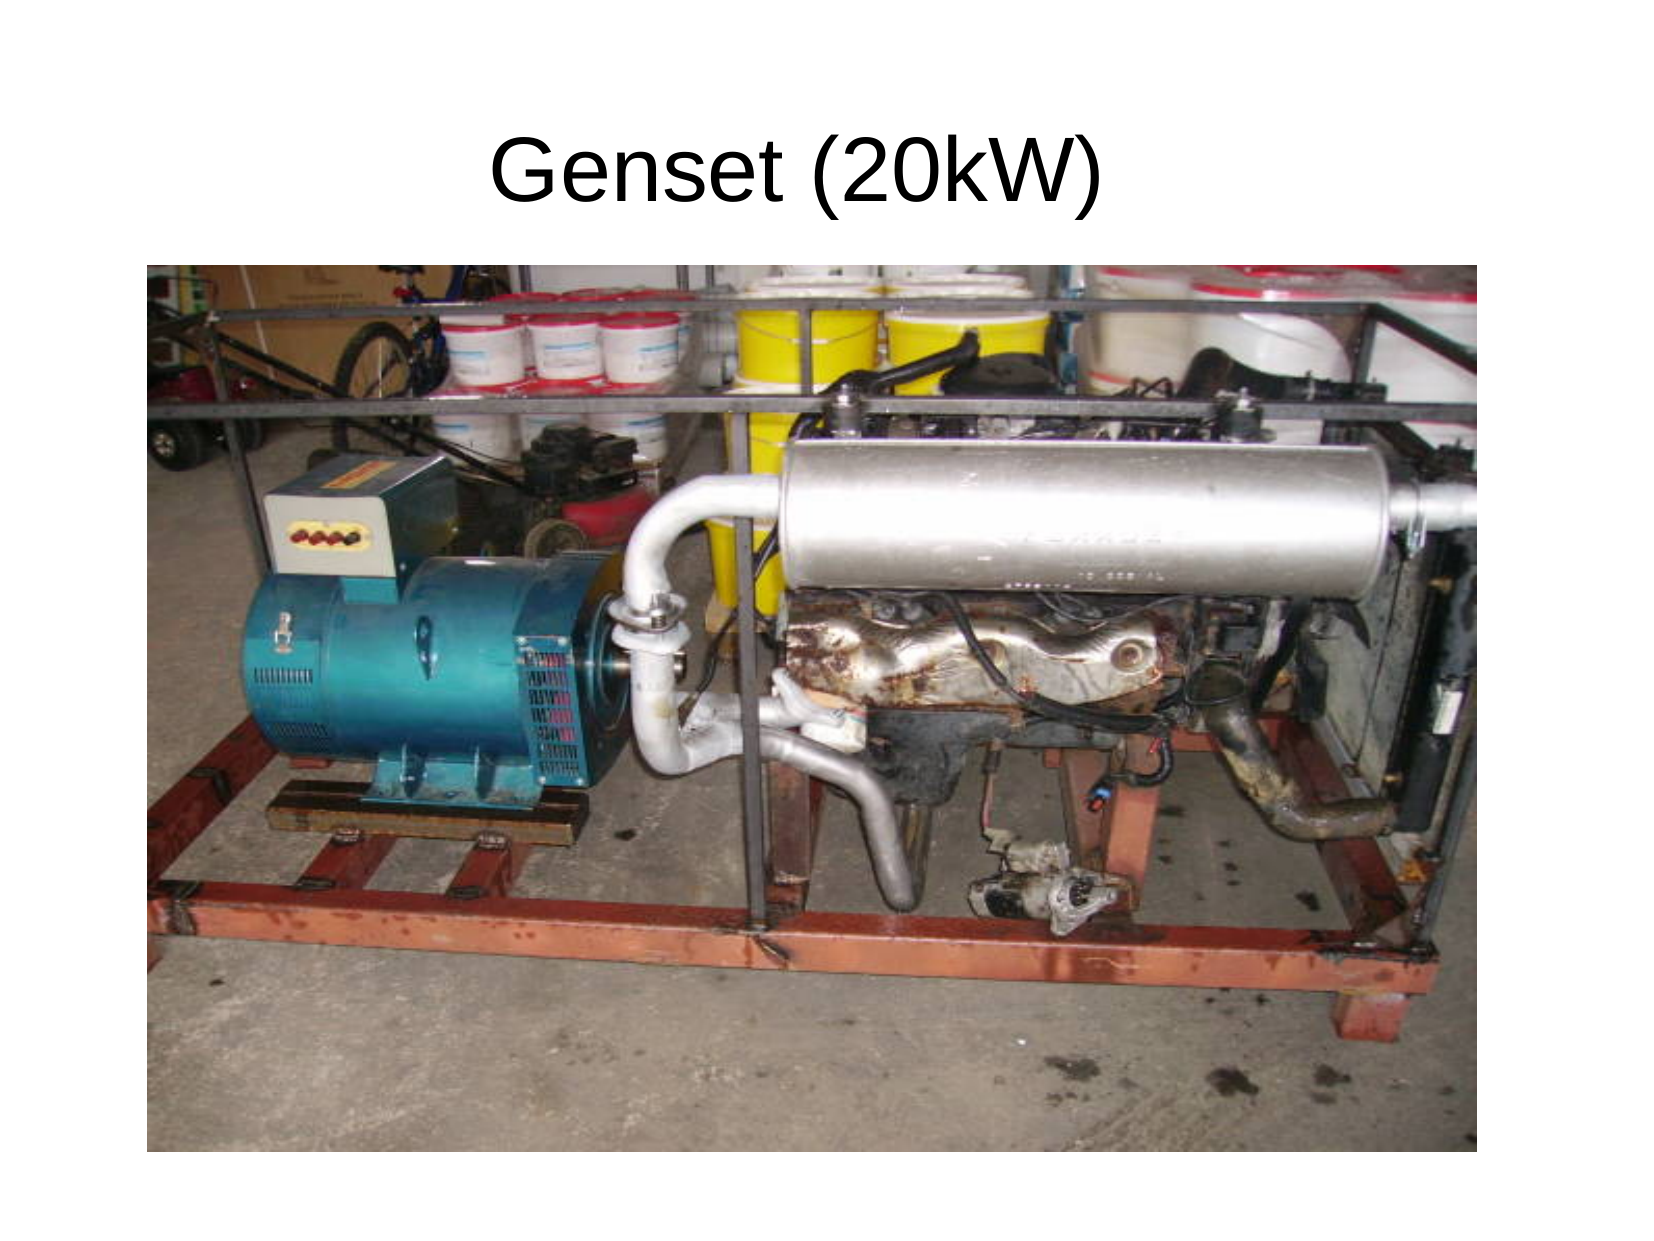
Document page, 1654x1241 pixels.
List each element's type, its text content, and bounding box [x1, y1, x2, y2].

picture [147, 265, 1477, 1152]
title Genset (20kW) [442, 58, 1152, 265]
